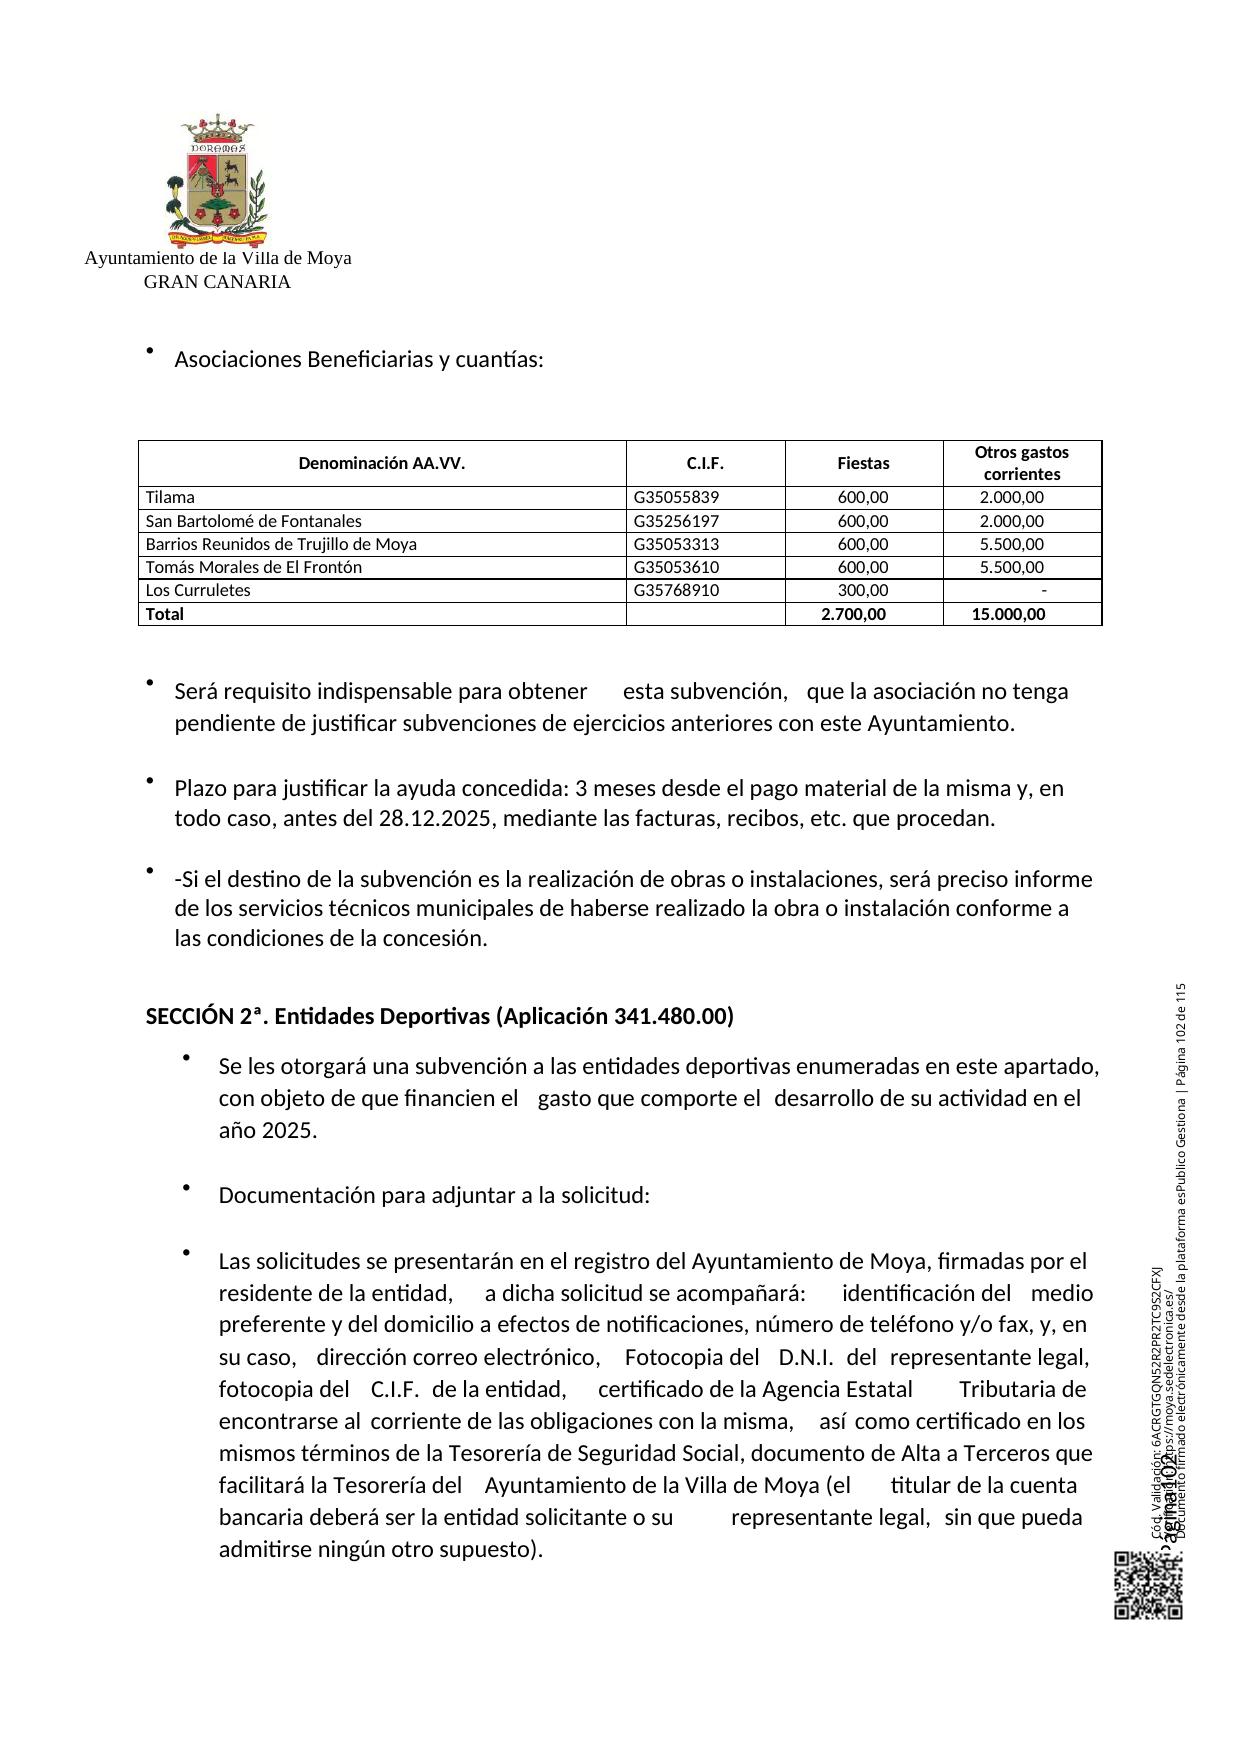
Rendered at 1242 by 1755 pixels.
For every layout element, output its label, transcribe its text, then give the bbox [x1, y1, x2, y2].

text_box mismos términos de la Tesorería de Seguridad Social, documento de Alta a Terceros que [218, 1442, 1095, 1473]
text_box Ayuntamiento de la Villa de Moya (el [484, 1474, 852, 1505]
text_box • [182, 1179, 207, 1210]
picture [164, 111, 272, 252]
text_box Los Curruletes [145, 583, 254, 602]
text_box Denominación AA.VV. [298, 455, 469, 479]
text_box • [145, 674, 171, 705]
text_box las condiciones de la concesión. [174, 928, 489, 958]
text_box Las solicitudes se presentarán en el registro del Ayuntamiento de Moya, firmadas por el [218, 1250, 1089, 1281]
text_box 2.700,00 [821, 606, 888, 625]
text_box encontrarse al [218, 1410, 362, 1441]
text_box desarrollo de su actividad en el [774, 1087, 1082, 1118]
text_box Documento firmado electrónicamente desde la plataforma esPublico Gestiona | Página 102 de 115 [1172, 1047, 1185, 1540]
text_box que la asociación no tenga [806, 680, 1070, 711]
text_box residente de la entidad, [218, 1282, 454, 1313]
picture [1113, 1550, 1185, 1622]
text_box -Si el destino de la subvención es la realización de obras o instalaciones, será preciso informe [174, 868, 1094, 899]
text_box G35053313 [633, 536, 721, 556]
text_box G35768910 [633, 583, 721, 602]
text_box así [819, 1410, 847, 1441]
text_box 600,00 [837, 490, 890, 509]
text_box Tributaria de [959, 1378, 1088, 1409]
text_box 600,00 [837, 536, 890, 556]
text_box Total [145, 626, 186, 630]
text_box GRAN CANARIA [143, 271, 292, 294]
text_box medio [1030, 1282, 1094, 1313]
text_box San Bartolomé de Fontanales [145, 513, 367, 532]
text_box Fotocopia del [625, 1346, 761, 1377]
text_box como certificado en los [854, 1410, 1086, 1441]
text_box representante legal, [889, 1346, 1091, 1377]
text_box G35256197 [633, 513, 721, 532]
text_box • [145, 862, 171, 893]
text_box titular de la cuenta [890, 1474, 1079, 1505]
text_box 300,00 [837, 583, 890, 602]
text_box bancaria deberá ser la entidad solicitante o su [218, 1507, 675, 1537]
text_box D.N.I. [778, 1346, 835, 1377]
text_box su caso, [218, 1346, 298, 1377]
text_box • [182, 1244, 207, 1275]
text_box • [145, 772, 171, 802]
text_box fotocopia del [218, 1378, 351, 1409]
text_box G35053610 [633, 559, 721, 578]
text_box esta subvención, [623, 680, 790, 711]
text_box admitirse ningún otro supuesto). [218, 1539, 545, 1569]
text_box con objeto de que financien el [218, 1087, 520, 1118]
text_box representante legal, [731, 1507, 932, 1537]
text_box - [1041, 583, 1060, 602]
text_box certificado de la Agencia Estatal [598, 1378, 914, 1409]
text_box facilitará la Tesorería del [218, 1474, 463, 1505]
text_box Ayuntamiento de la Villa de Moya [84, 247, 353, 270]
text_box • [182, 1049, 207, 1080]
text_box Fiestas [837, 455, 891, 479]
text_box Total [145, 606, 186, 625]
text_box Cód. Validación: 6ACRGTGQN52R2PR2TC9S2CFXJ [1147, 1278, 1161, 1540]
text_box 2.000,00 [979, 490, 1046, 509]
text_box pendiente de justificar subvenciones de ejercicios anteriores con este Ayuntamiento. [174, 713, 1017, 743]
text_box Plazo para justificar la ayuda concedida: 3 meses desde el pago material de la misma y, en [174, 778, 1066, 809]
text_box de la entidad, [432, 1378, 568, 1409]
text_box identificación del [842, 1282, 1012, 1313]
text_box Página102 [1158, 1453, 1189, 1558]
text_box C.I.F. [686, 455, 726, 479]
text_box Se les otorgará una subvención a las entidades deportivas enumeradas en este apartado, [218, 1056, 1101, 1086]
text_box Tilama [145, 490, 197, 509]
text_box SECCIÓN 2ª. Entidades Deportivas (Aplicación 341.480.00) [145, 1005, 737, 1036]
text_box 5.500,00 [979, 536, 1046, 556]
text_box 5.500,00 [979, 559, 1046, 578]
text_box Barrios Reunidos de Trujillo de Moya [145, 536, 423, 556]
text_box Será requisito indispensable para obtener [174, 680, 589, 711]
text_box [0, 0, 1240, 1754]
text_box preferente y del domicilio a efectos de notificaciones, número de teléfono y/o fax, y, en [218, 1314, 1089, 1345]
text_box 600,00 [837, 513, 890, 532]
text_box Verificación: https://moya.sedelectronica.es/ [1160, 1312, 1172, 1540]
text_box del [846, 1346, 878, 1377]
text_box 2.000,00 [979, 513, 1046, 532]
text_box Documentación para adjuntar a la solicitud: [218, 1185, 652, 1216]
text_box Asociaciones Beneficiarias y cuantías: [174, 348, 546, 379]
text_box sin que pueda [944, 1507, 1084, 1537]
text_box de los servicios técnicos municipales de haberse realizado la obra o instalación conforme a [174, 898, 1071, 929]
text_box • [145, 342, 171, 373]
text_box Tomás Morales de El Frontón [145, 559, 367, 578]
text_box todo caso, antes del 28.12.2025, mediante las facturas, recibos, etc. que procedan. [174, 807, 997, 838]
text_box G35055839 [633, 490, 721, 509]
text_box C.I.F. [371, 1378, 421, 1409]
text_box 15.000,00 [971, 606, 1048, 630]
text_box corriente de las obligaciones con la misma, [370, 1410, 795, 1441]
text_box dirección correo electrónico, [316, 1346, 602, 1377]
text_box Otros gastos [975, 444, 1072, 468]
text_box corrientes [984, 466, 1063, 486]
text_box 600,00 [837, 559, 890, 578]
text_box 2.700,00 [821, 626, 888, 630]
text_box a dicha solicitud se acompañará: [484, 1282, 807, 1313]
text_box año 2025. [218, 1119, 319, 1150]
text_box gasto que comporte el [537, 1087, 762, 1118]
